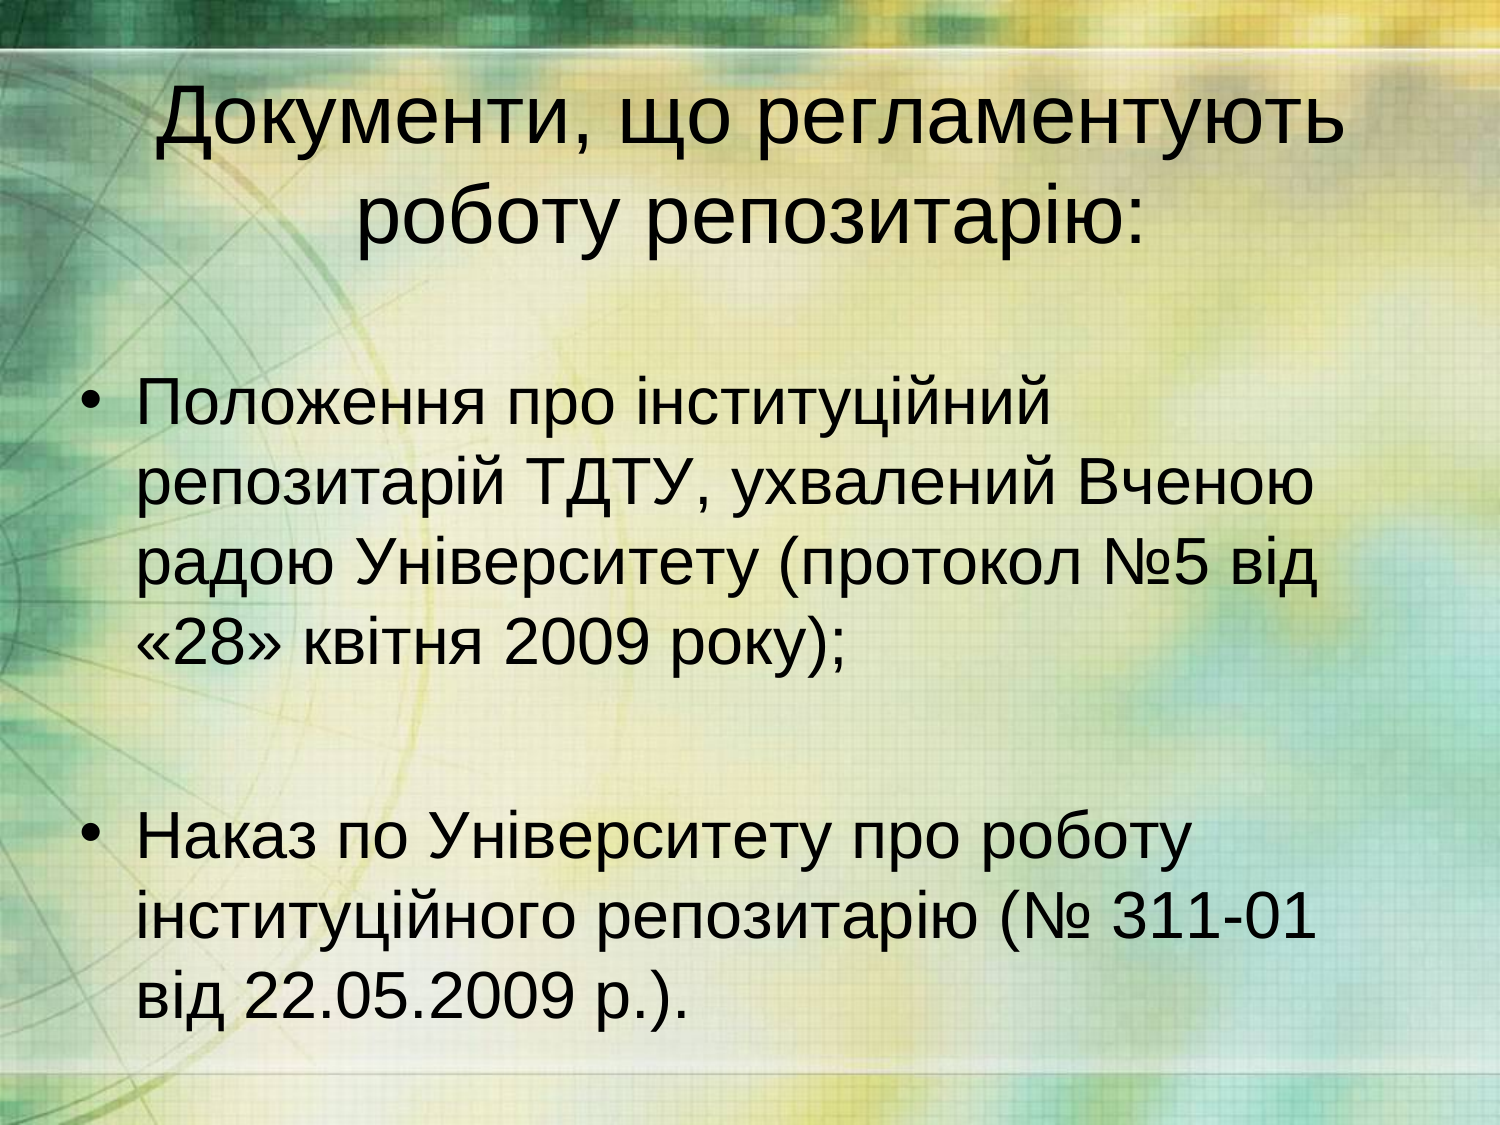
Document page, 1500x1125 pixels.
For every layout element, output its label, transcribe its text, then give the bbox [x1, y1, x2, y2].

picture [0, 0, 1500, 1125]
title Документи, що регламентують роботу репозитарію: [76, 52, 1427, 268]
list Положення про інституційний репозитарій ТДТУ, ухвалений Вченою радою Університету (протокол №5 від «28» квітня 2009 року); Наказ по Університету про роботу інституційного репозитарію (№ 311-01 від 22.05.2009 р.). [64, 350, 1415, 1093]
